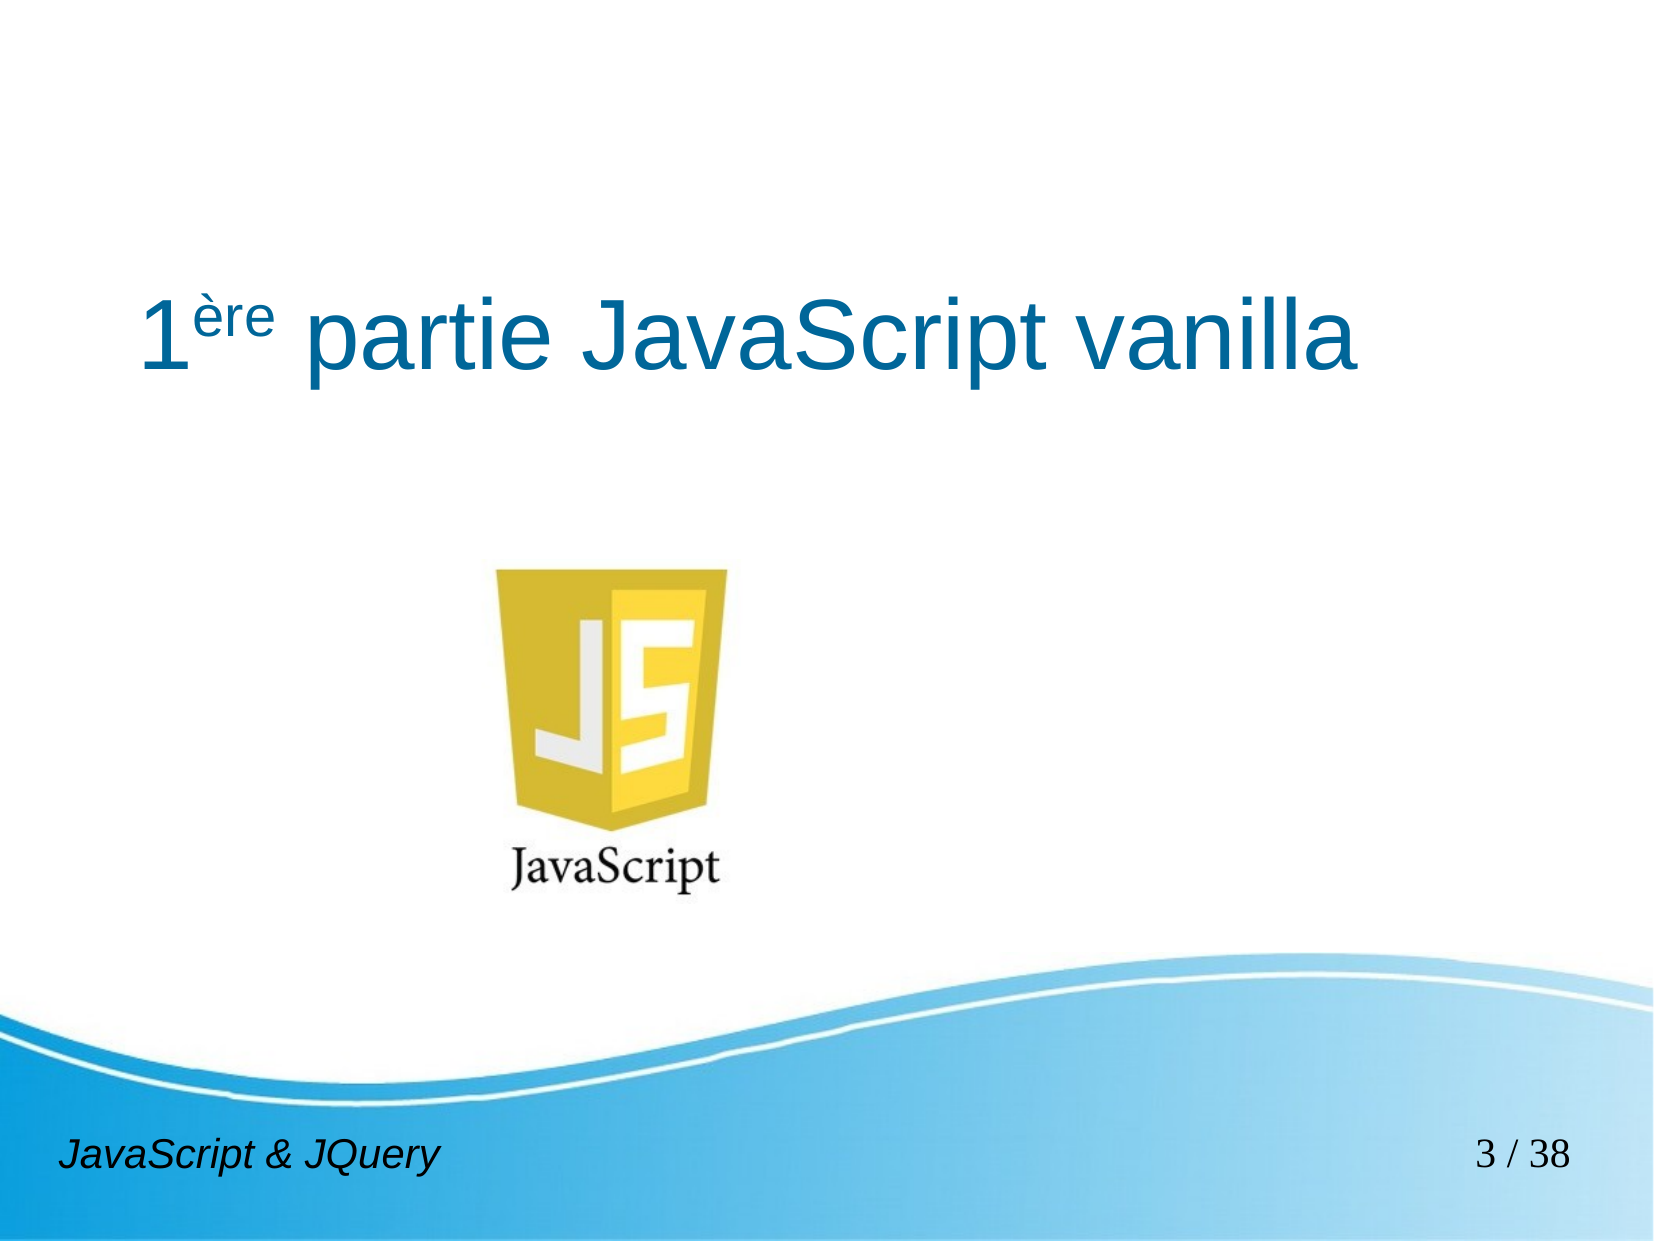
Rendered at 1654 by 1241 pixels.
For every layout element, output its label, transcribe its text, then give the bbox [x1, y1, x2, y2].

picture [0, 952, 1654, 1241]
title 1ère partie JavaScript vanilla [137, 234, 1626, 442]
picture [439, 559, 784, 904]
picture [63, 1153, 72, 1163]
